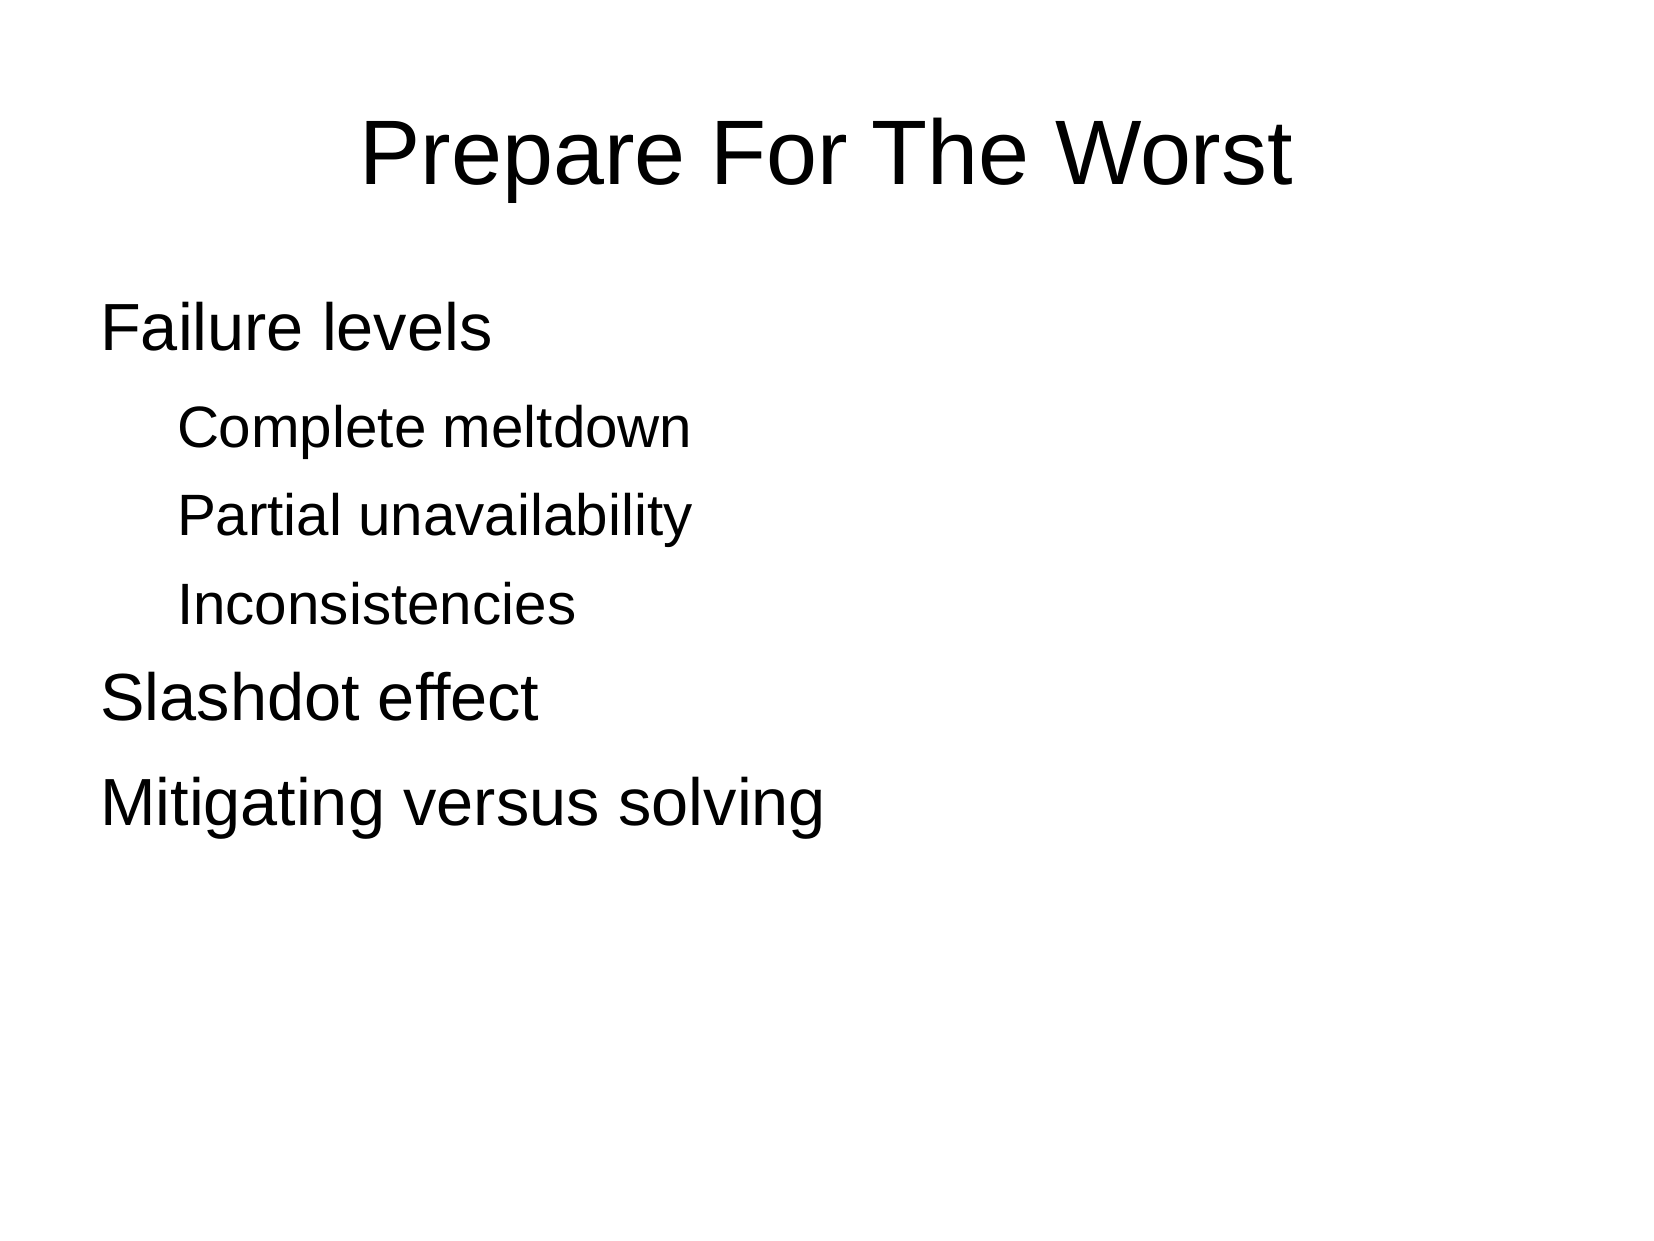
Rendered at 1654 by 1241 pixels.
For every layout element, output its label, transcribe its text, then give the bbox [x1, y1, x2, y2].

title Prepare For The Worst [82, 49, 1571, 257]
list Failure levels Complete meltdown Partial unavailability Inconsistencies Slashdot effect Mitigating versus solving [82, 290, 1571, 1109]
